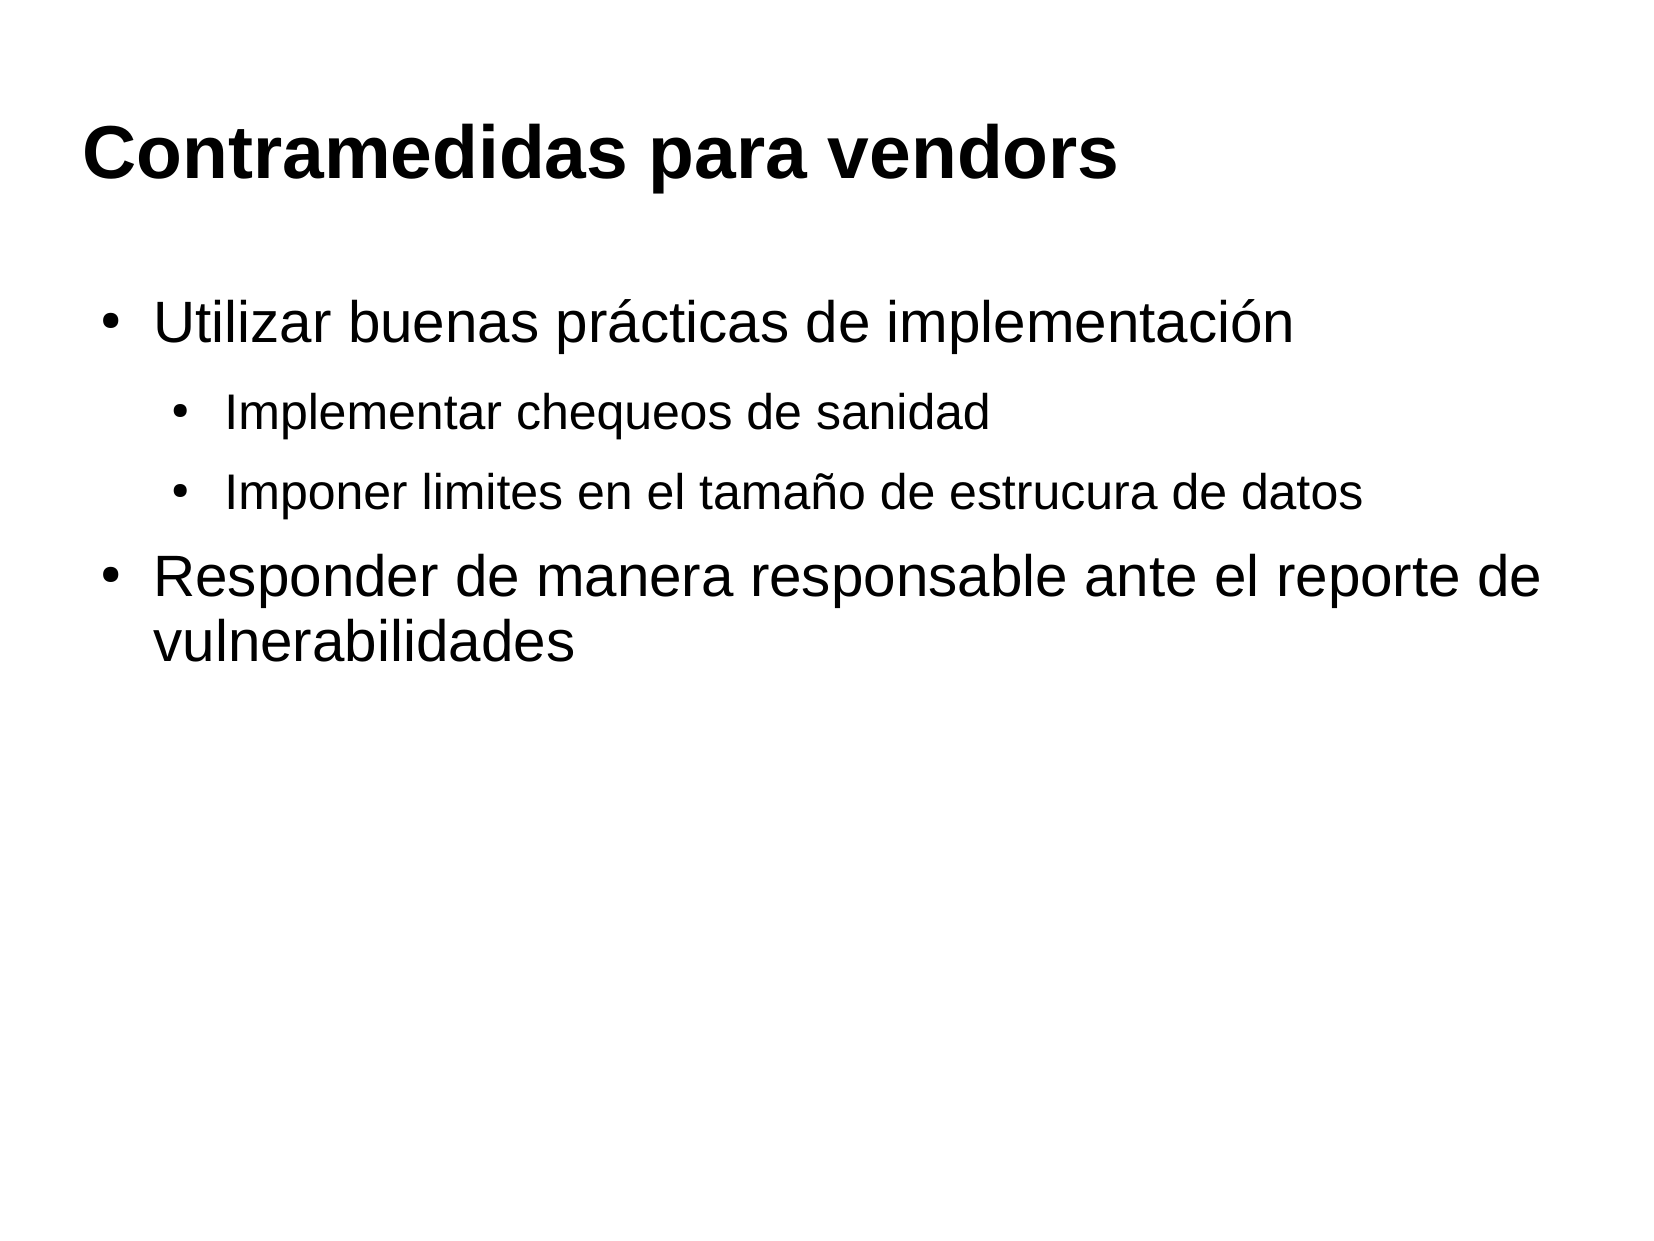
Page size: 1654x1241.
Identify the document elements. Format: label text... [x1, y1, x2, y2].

list Utilizar buenas prácticas de implementación Implementar chequeos de sanidad Imponer limites en el tamaño de estrucura de datos Responder de manera responsable ante el reporte de vulnerabilidades [82, 290, 1571, 1163]
title Contramedidas para vendors [82, 49, 1571, 257]
